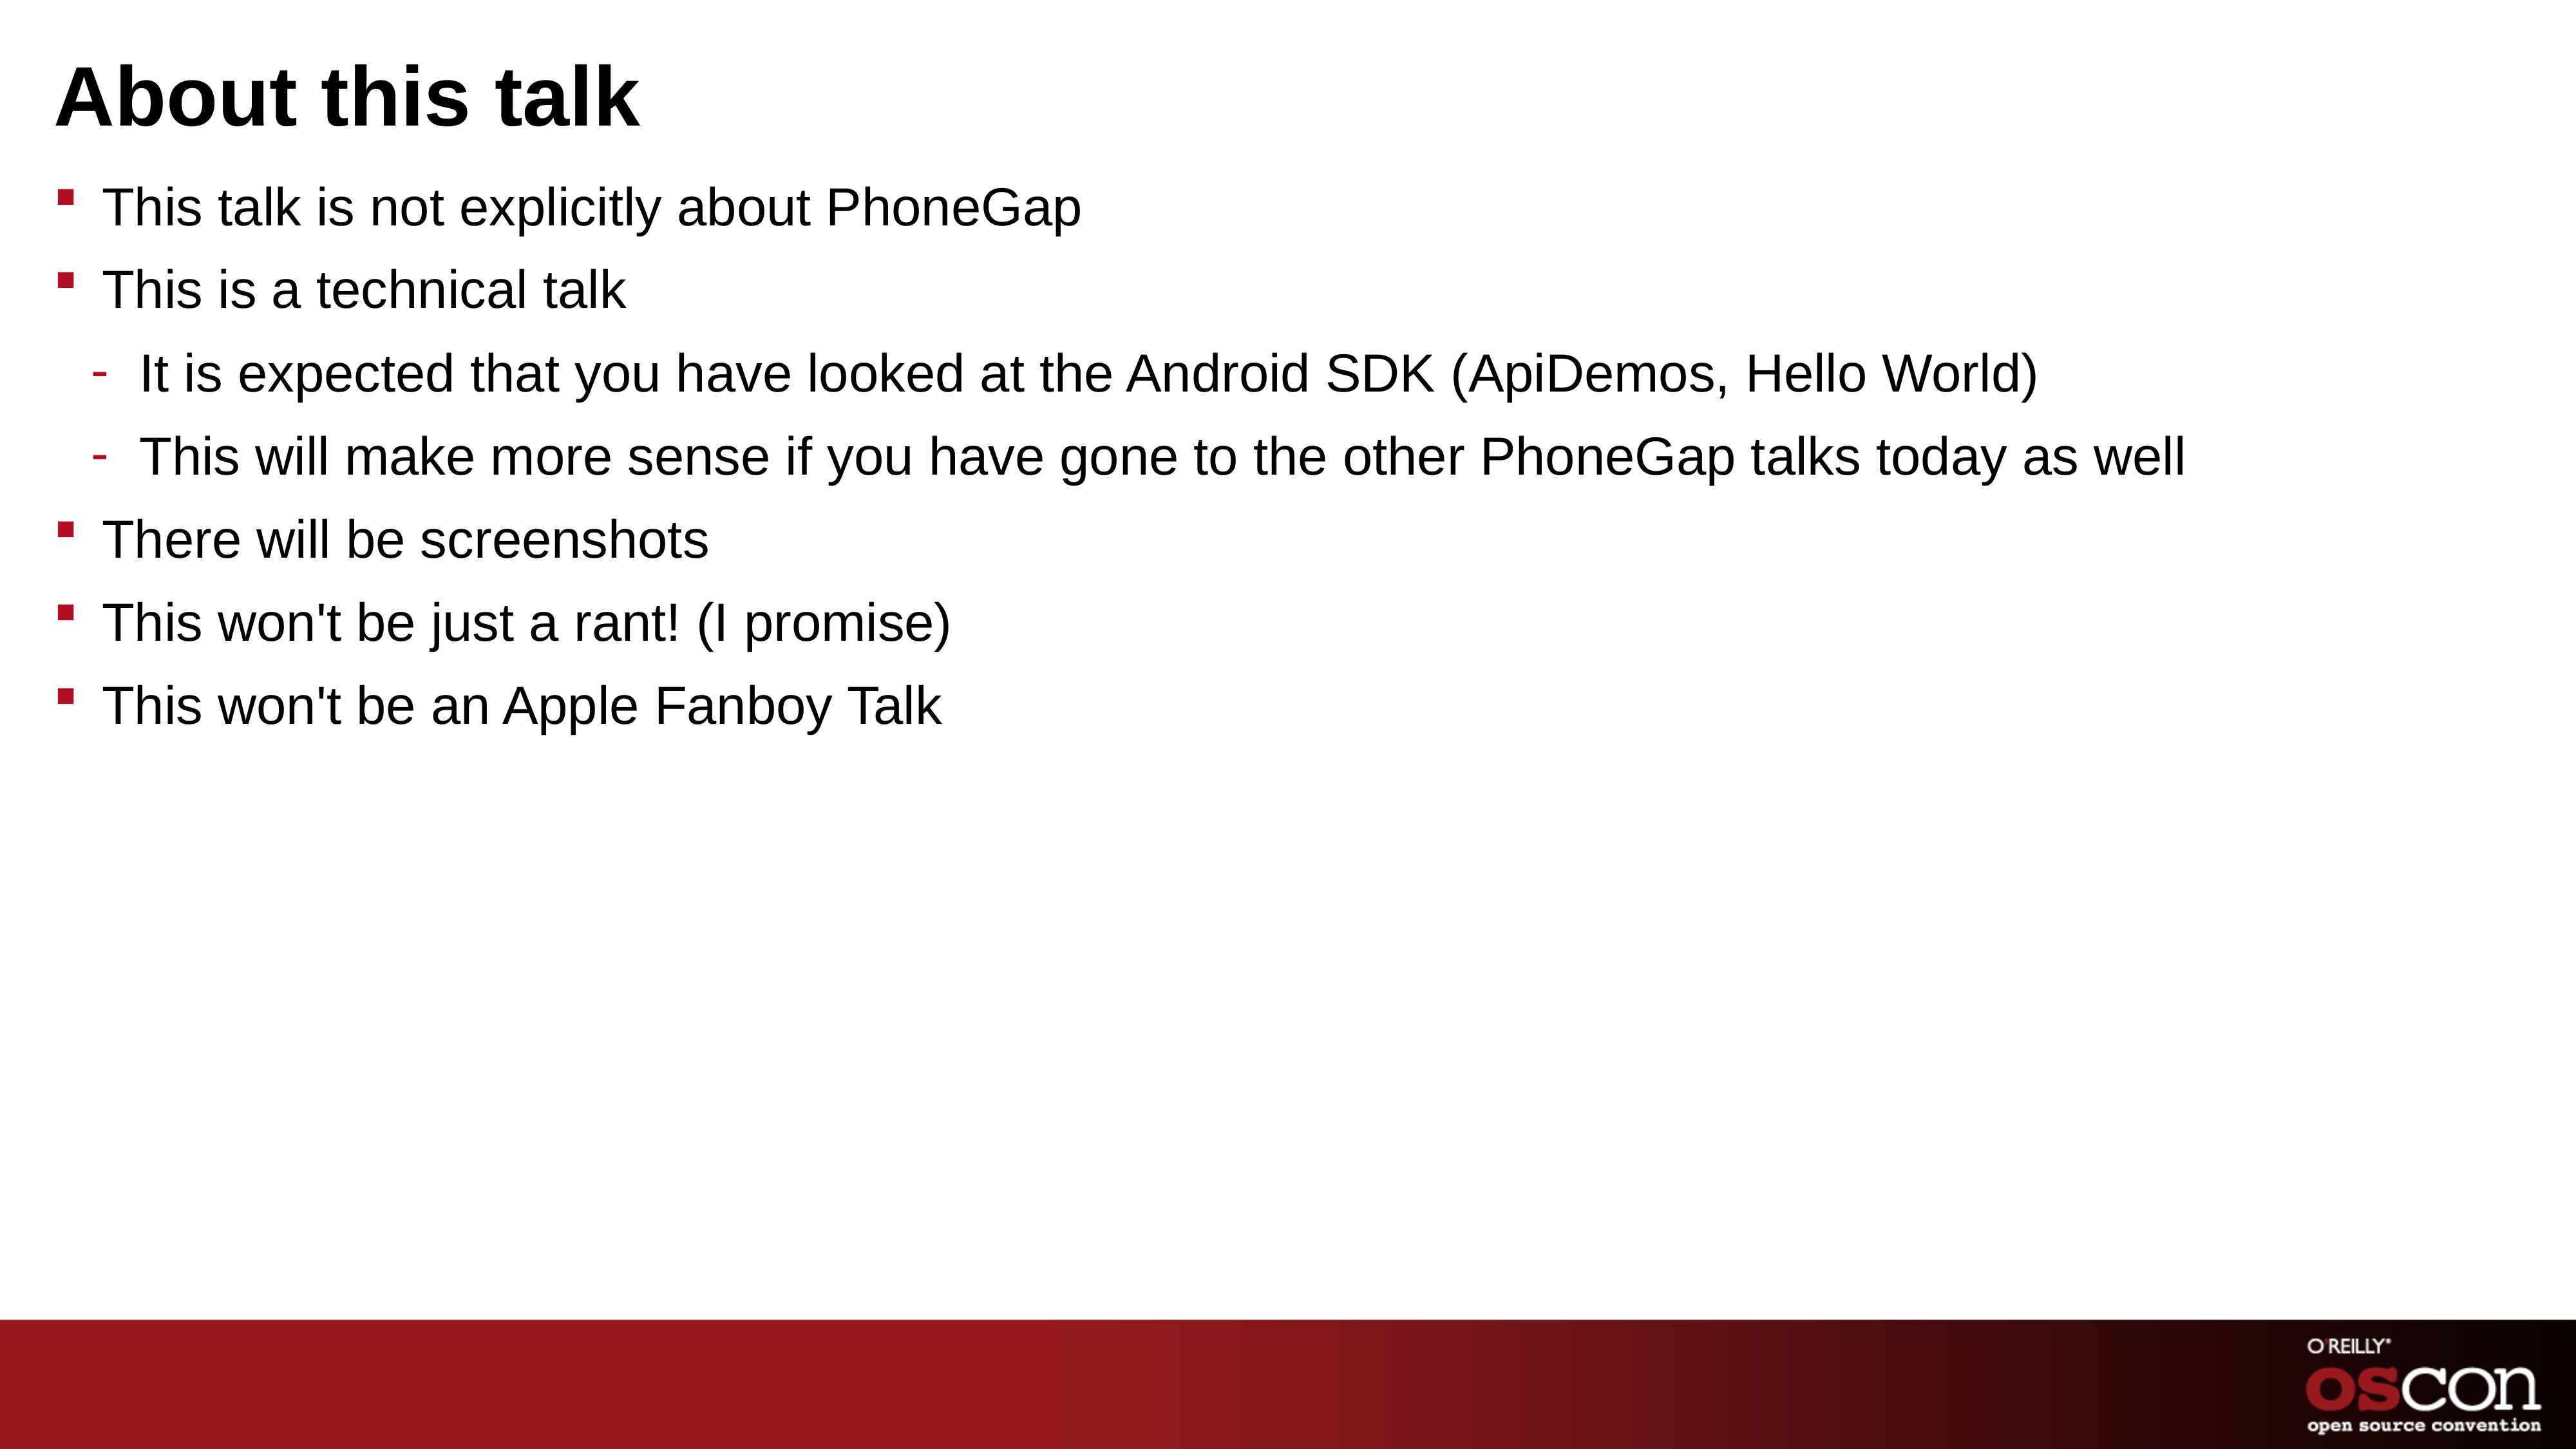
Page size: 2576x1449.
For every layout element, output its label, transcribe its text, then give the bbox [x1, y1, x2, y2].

title About this talk [48, 17, 2514, 166]
list This talk is not explicitly about PhoneGap This is a technical talk It is expected that you have looked at the Android SDK (ApiDemos, Hello World) This will make more sense if you have gone to the other PhoneGap talks today as well There will be screenshots This won't be just a rant! (I promise) This won't be an Apple Fanboy Talk [48, 166, 2514, 1135]
picture [0, 0, 2576, 1449]
